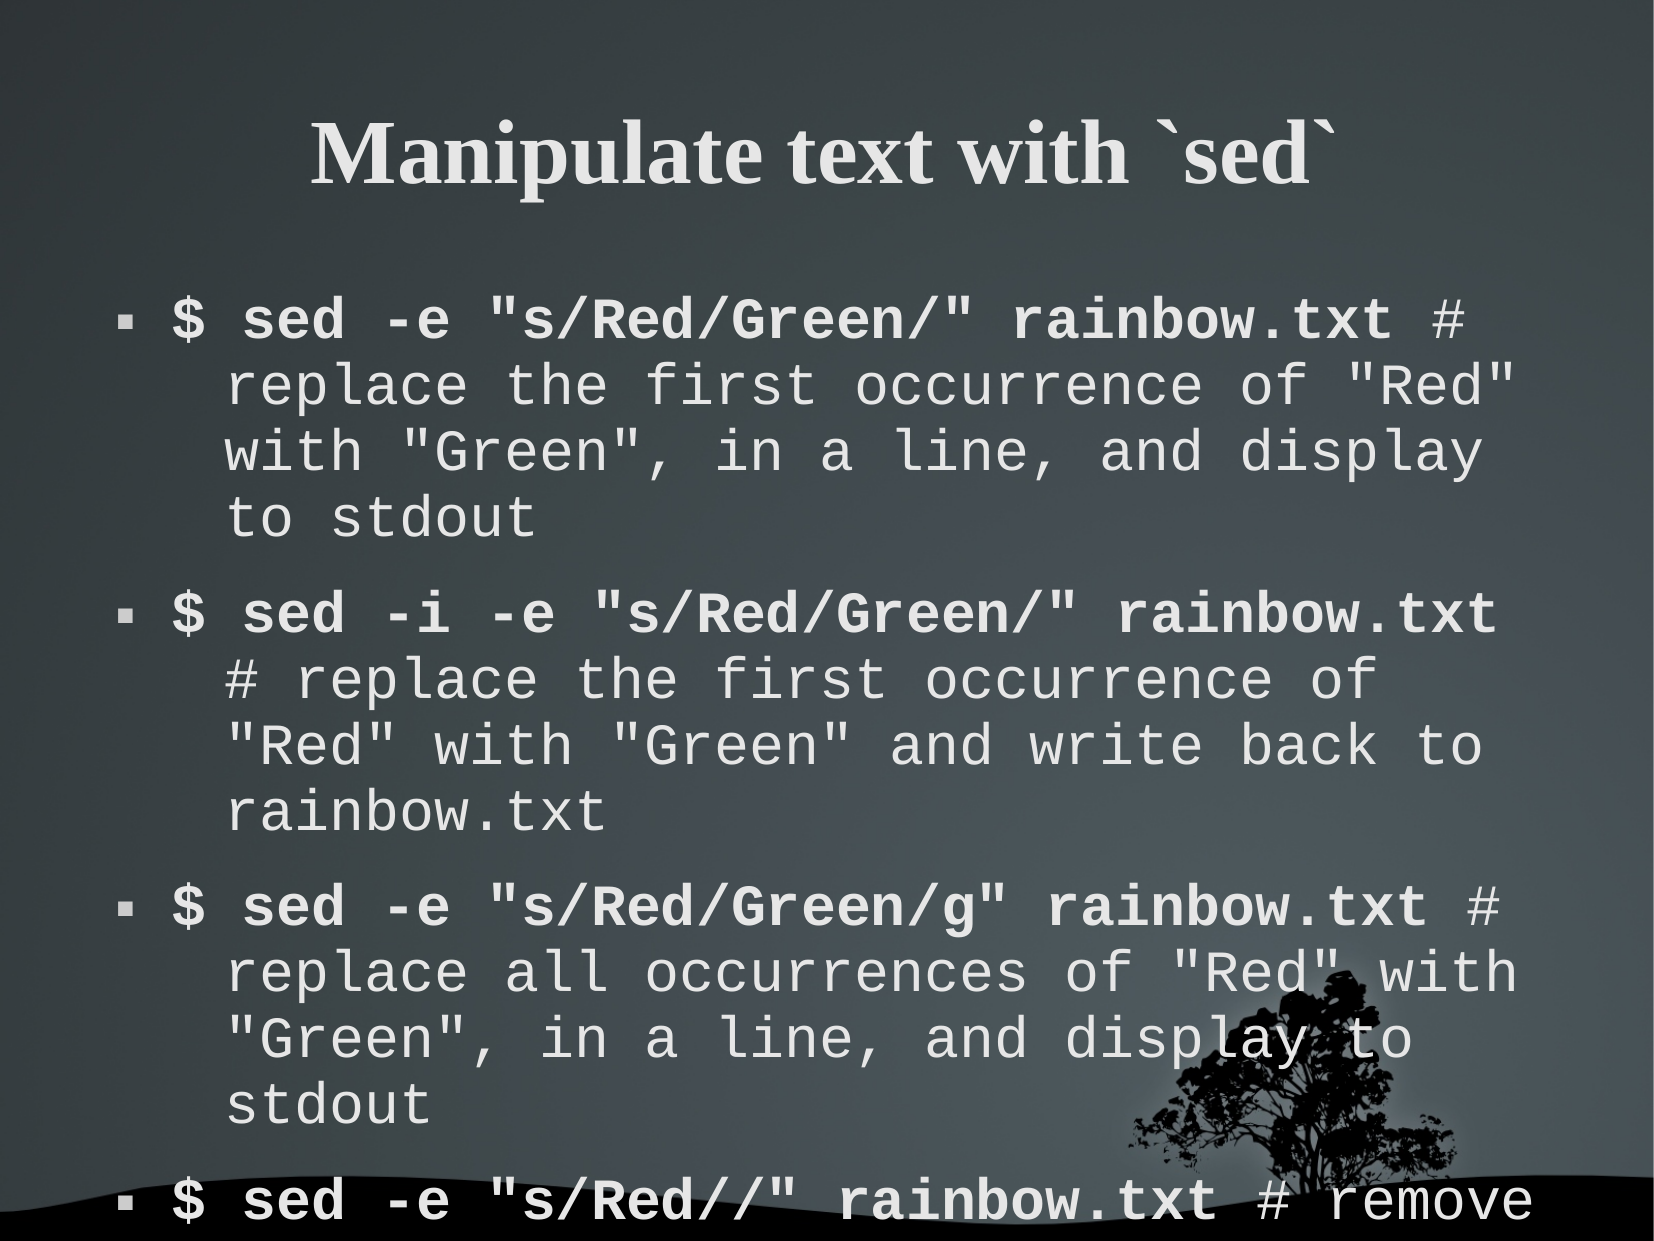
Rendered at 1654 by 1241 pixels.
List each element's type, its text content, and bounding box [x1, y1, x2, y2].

picture [0, 0, 1654, 1241]
title Manipulate text with `sed` [82, 49, 1571, 257]
list $ sed -e "s/Red/Green/" rainbow.txt # replace the first occurrence of "Red" with "Green", in a line, and display to stdout $ sed -i -e "s/Red/Green/" rainbow.txt # replace the first occurrence of "Red" with "Green" and write back to rainbow.txt $ sed -e "s/Red/Green/g" rainbow.txt # replace all occurrences of "Red" with "Green", in a line, and display to stdout $ sed -e "s/Red//" rainbow.txt # remove the first occurrence of "Red", in a line $ sed -e "/Purple/d" rainbow.txt # remove all lines containing "Purple" [82, 290, 1571, 1216]
